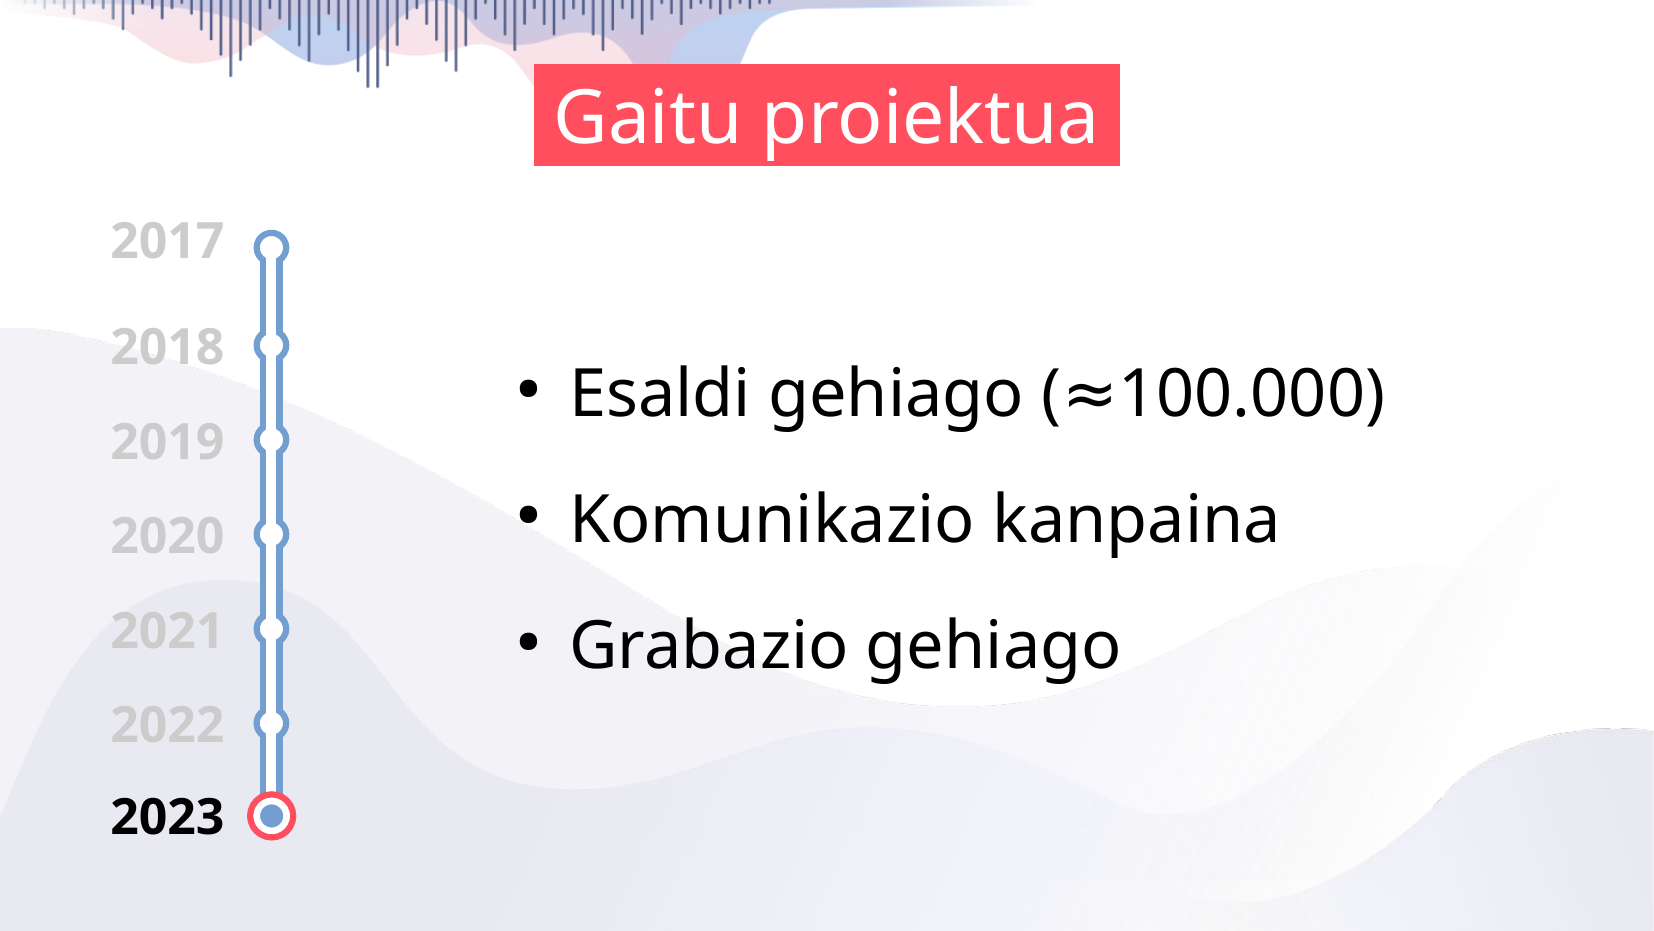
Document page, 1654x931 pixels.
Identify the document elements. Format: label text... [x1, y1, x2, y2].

title 2021 [70, 589, 225, 665]
title 2018 [70, 305, 225, 381]
text_box [250, 794, 294, 838]
title 2020 [70, 494, 225, 570]
text_box [256, 426, 266, 454]
title 2017 [70, 199, 225, 275]
text_box [276, 709, 287, 738]
title 2019 [70, 400, 225, 476]
picture [0, 0, 1063, 134]
title 2022 [70, 683, 225, 759]
text_box [256, 331, 266, 359]
text_box [276, 425, 287, 454]
text_box [276, 331, 287, 360]
text_box [256, 615, 266, 643]
text_box [256, 709, 266, 737]
title Gaitu proiektua [82, 37, 1571, 193]
text_box Esaldi gehiago (≈100.000) Komunikazio kanpaina Grabazio gehiago [501, 206, 1536, 827]
text_box [276, 614, 287, 643]
picture [0, 328, 1654, 931]
text_box [276, 520, 287, 549]
text_box [256, 520, 266, 548]
text_box [256, 232, 287, 262]
title 2023 [70, 775, 225, 851]
